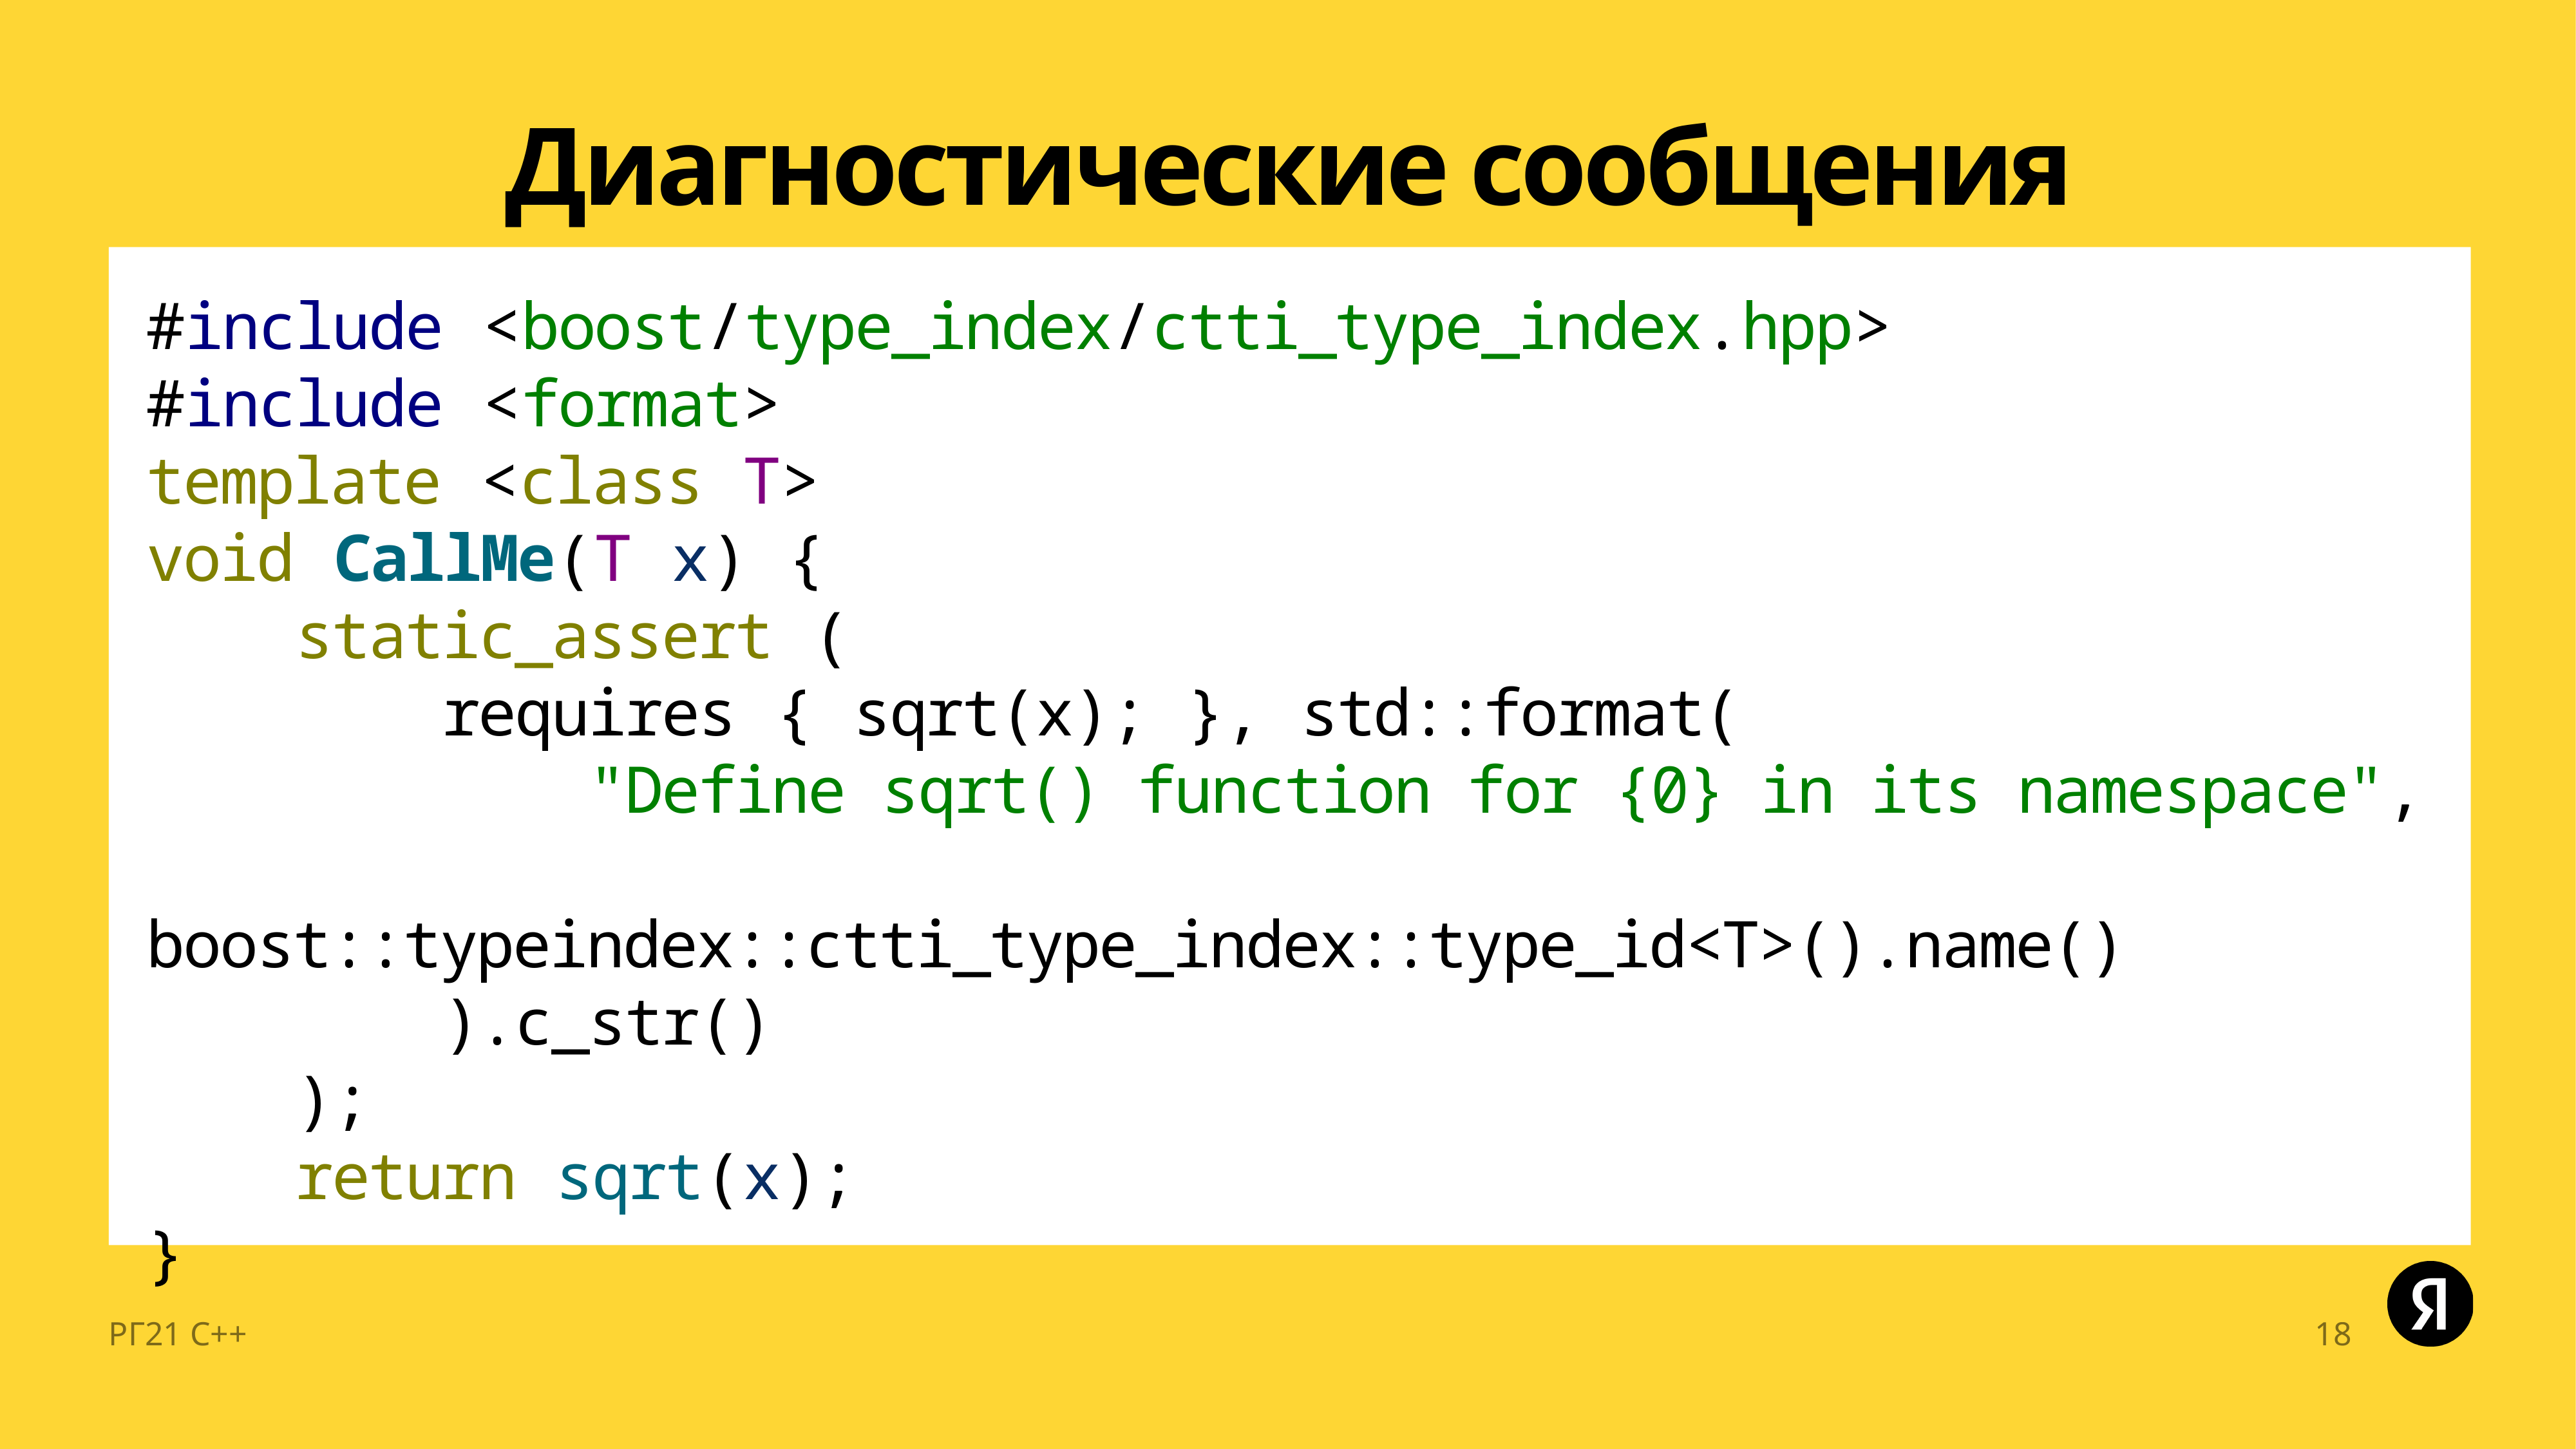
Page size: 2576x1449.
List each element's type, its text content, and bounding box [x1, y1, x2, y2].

picture [2387, 1261, 2474, 1347]
title Диагностические сообщения [106, 101, 2473, 228]
list #include <boost/type_index/ctti_type_index.hpp> #include <format> template <class T> void CallMe(T x) { static_assert ( requires { sqrt(x); }, std::format( "Define sqrt() function for {0} in its namespace", boost::typeindex::ctti_type_index::type_id<T>().name() ).c_str() ); return sqrt(x); } [108, 247, 2471, 1245]
